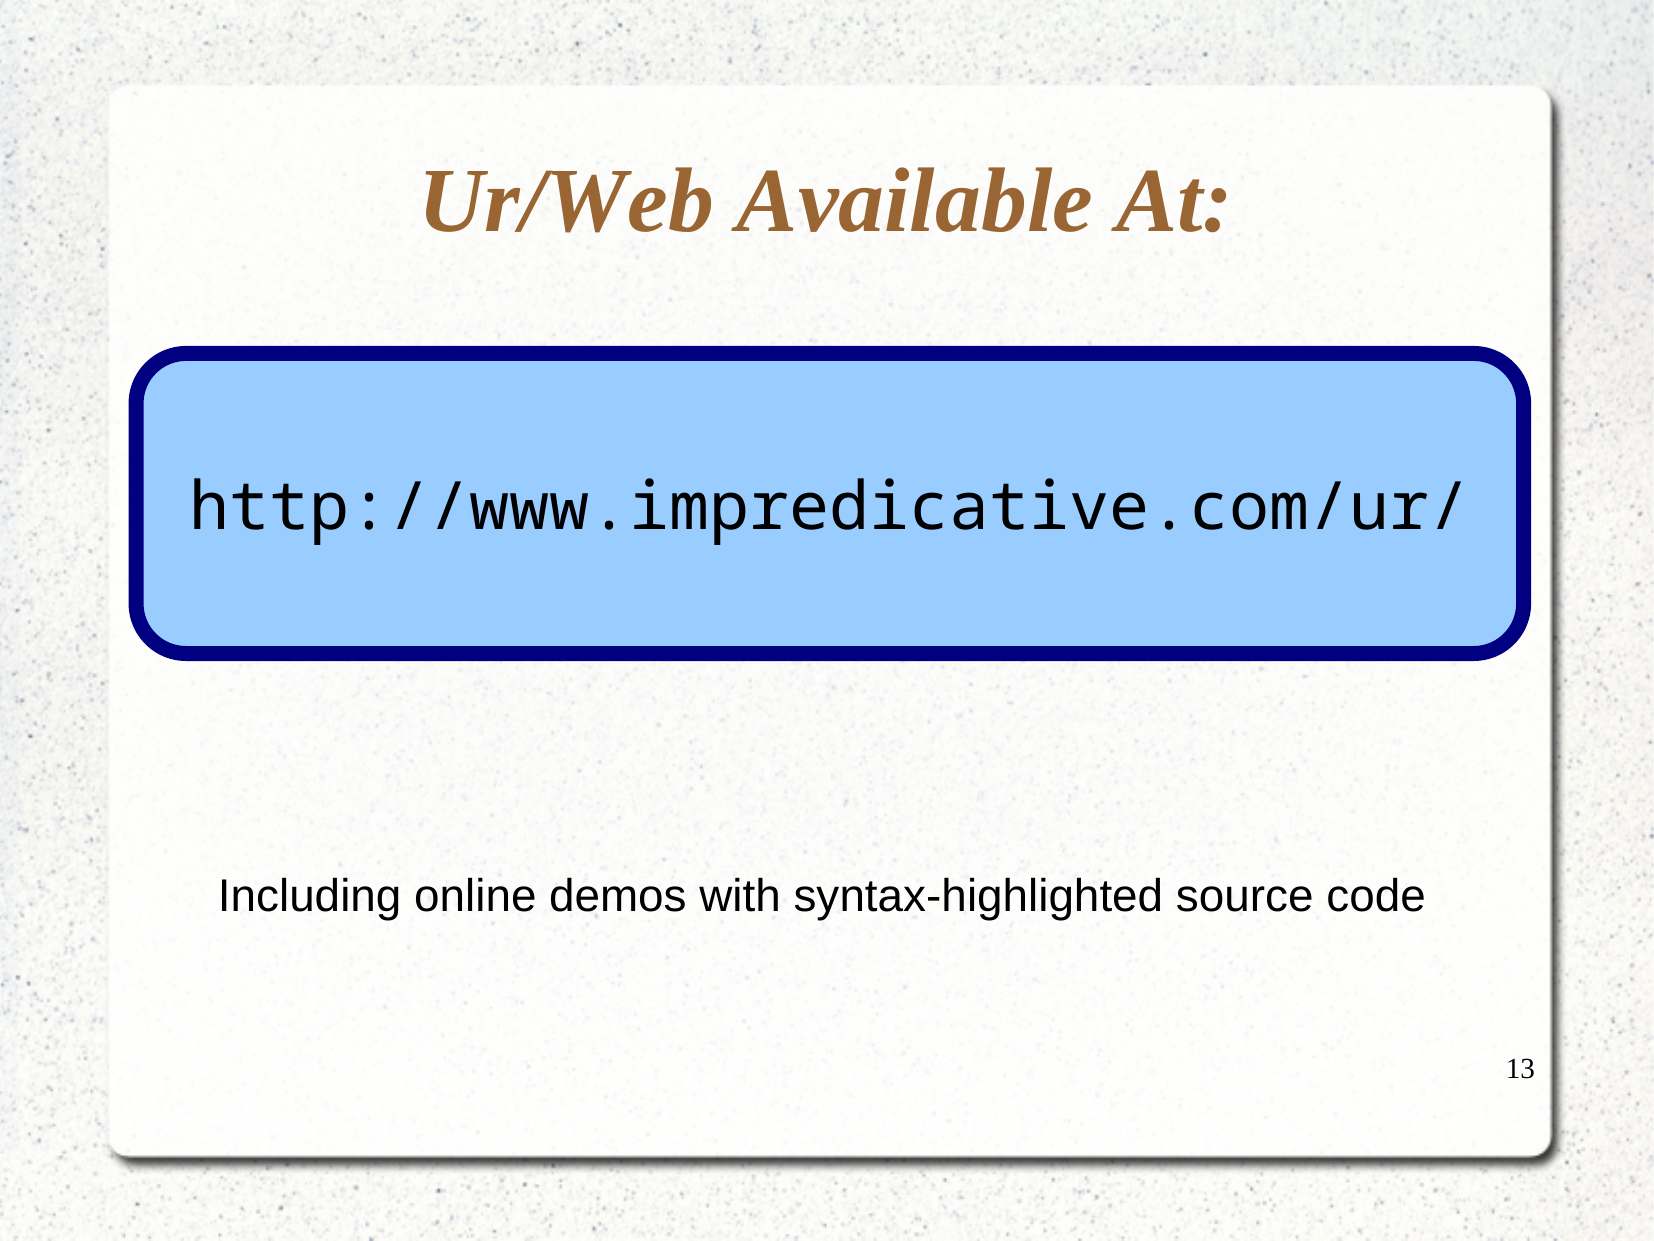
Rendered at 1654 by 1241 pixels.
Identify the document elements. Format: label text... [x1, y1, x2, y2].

text_box Including online demos with syntax-highlighted source code [203, 862, 1479, 935]
text_box http://www.impredicative.com/ur/ [136, 353, 1524, 654]
title Ur/Web Available At: [118, 104, 1536, 297]
picture [0, 0, 1654, 1241]
